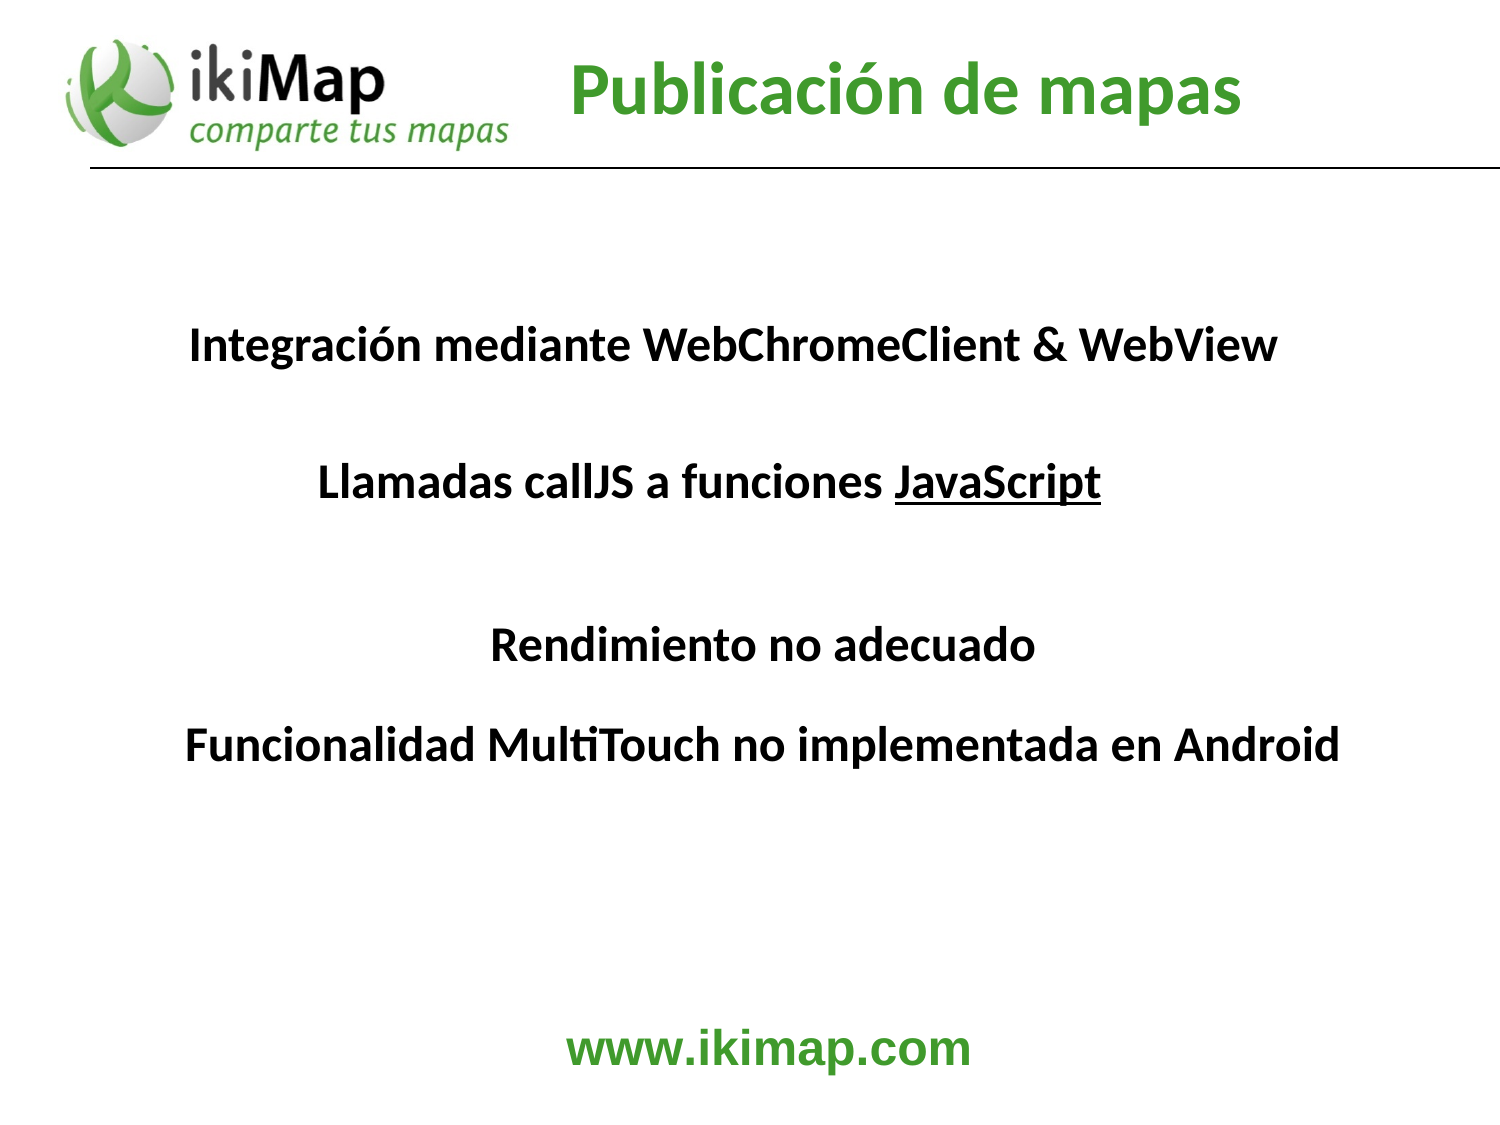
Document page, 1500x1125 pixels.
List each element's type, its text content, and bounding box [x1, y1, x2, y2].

text_box Publicación de mapas [553, 49, 1500, 173]
text_box Rendimiento no adecuado Funcionalidad MultiTouch no implementada en Android [160, 616, 1366, 841]
text_box Llamadas callJS a funciones JavaScript [160, 453, 1259, 530]
text_box Integración mediante WebChromeClient & WebView [144, 316, 1324, 436]
picture [58, 35, 526, 152]
text_box www.ikimap.com [551, 1007, 988, 1084]
